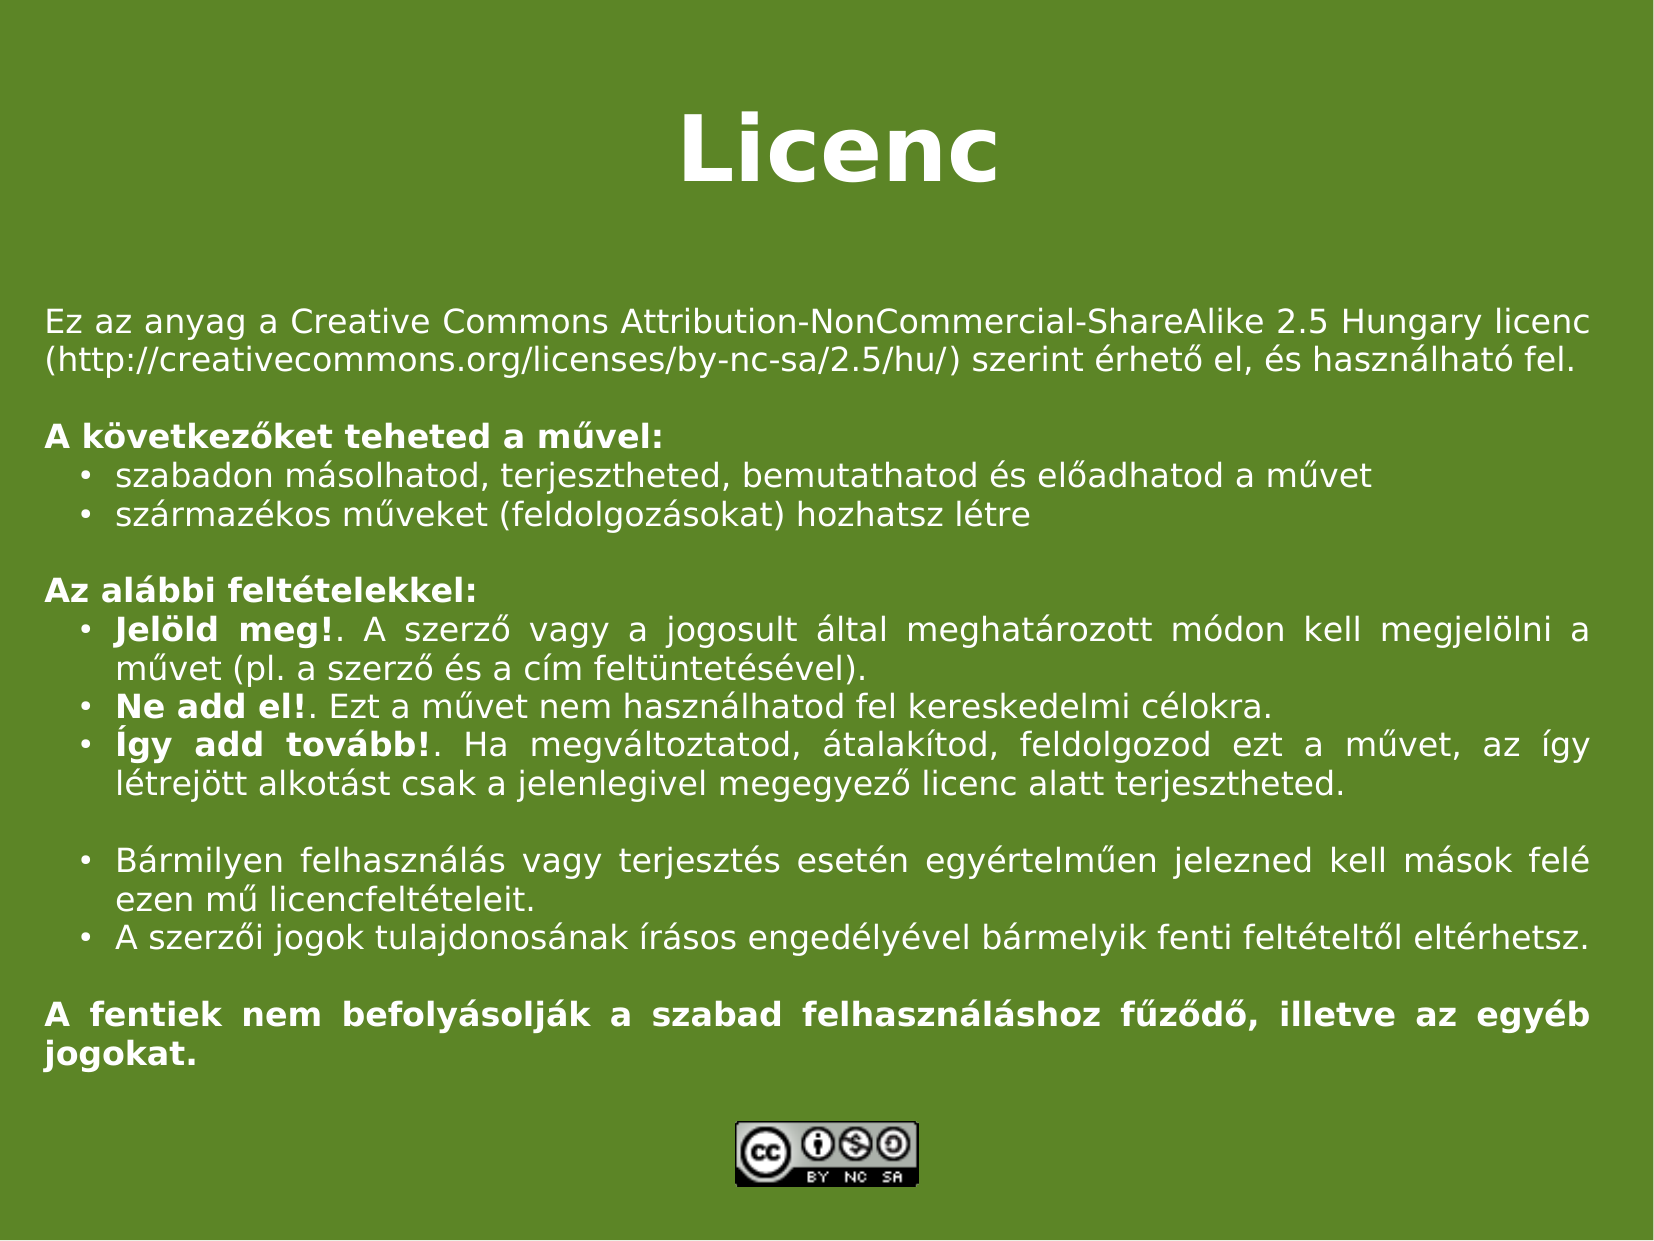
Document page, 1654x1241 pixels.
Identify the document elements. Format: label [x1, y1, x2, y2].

picture [735, 1121, 919, 1187]
